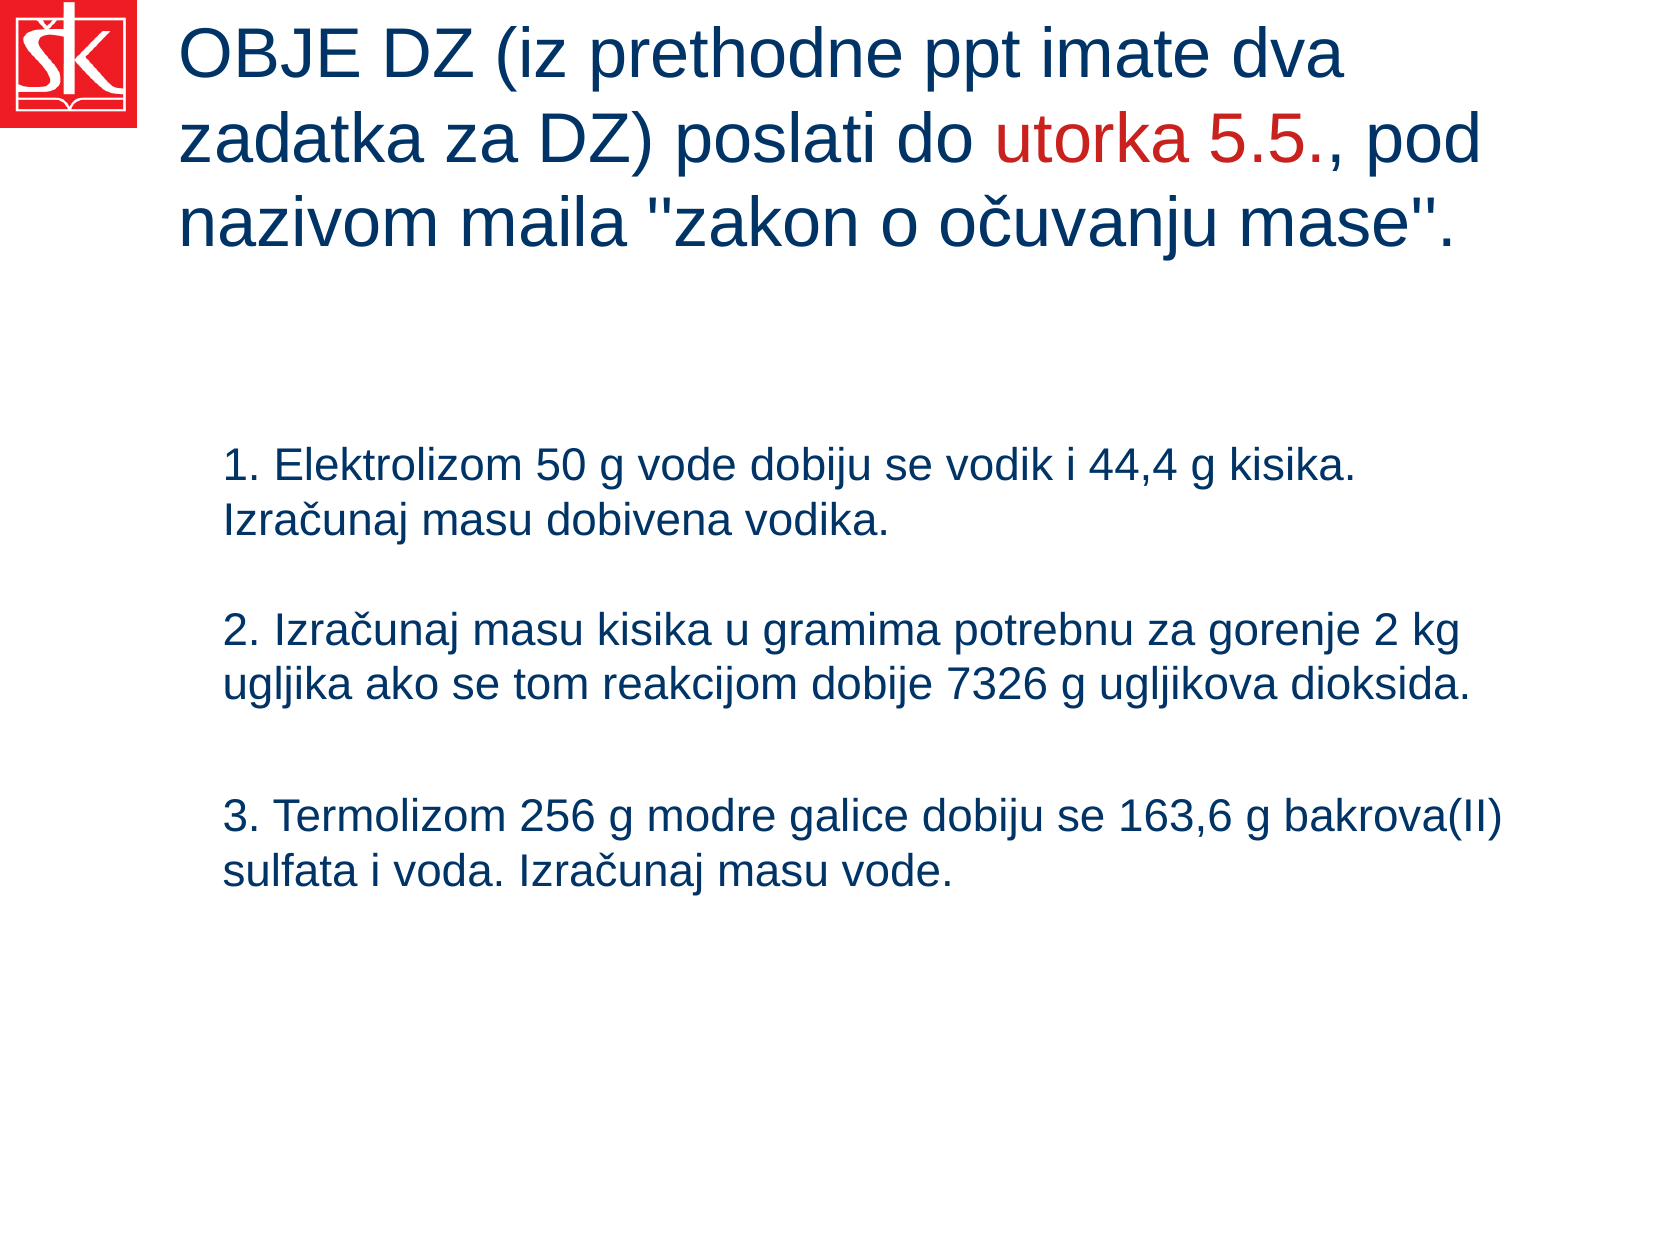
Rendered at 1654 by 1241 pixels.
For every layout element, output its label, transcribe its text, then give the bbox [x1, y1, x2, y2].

list 1. Elektrolizom 50 g vode dobiju se vodik i 44,4 g kisika. Izračunaj masu dobivena vodika. 2. Izračunaj masu kisika u gramima potrebnu za gorenje 2 kg ugljika ako se tom reakcijom dobije 7326 g ugljikova dioksida. 3. Termolizom 256 g modre galice dobiju se 163,6 g bakrova(II) sulfata i voda. Izračunaj masu vode. [151, 426, 1543, 1004]
picture [0, 0, 118, 128]
list OBJE DZ (iz prethodne ppt imate dva zadatka za DZ) poslati do utorka 5.5., pod nazivom maila ''zakon o očuvanju mase''. [118, 0, 1510, 282]
